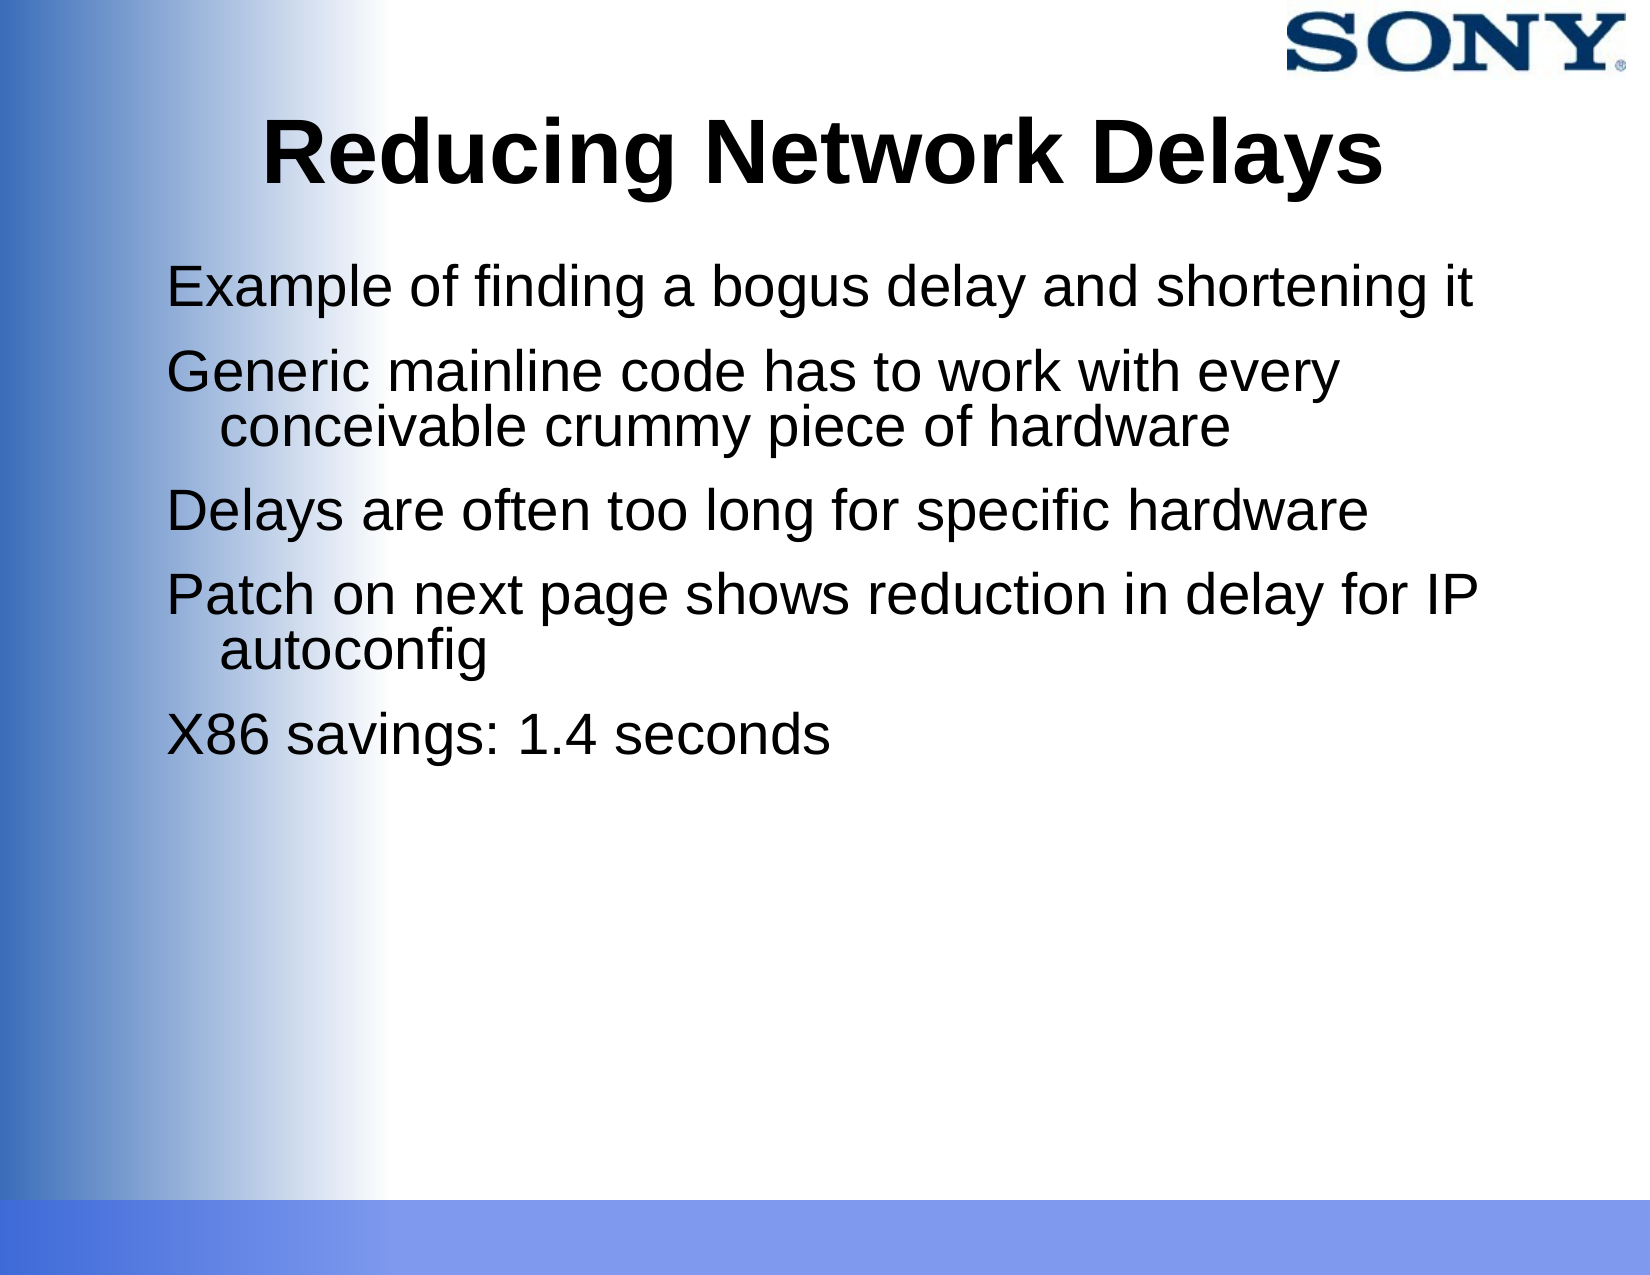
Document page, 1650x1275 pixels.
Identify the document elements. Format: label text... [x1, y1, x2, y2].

picture [1287, 0, 1626, 80]
list Example of finding a bogus delay and shortening it Generic mainline code has to work with every conceivable crummy piece of hardware Delays are often too long for specific hardware Patch on next page shows reduction in delay for IP autoconfig X86 savings: 1.4 seconds [149, 262, 1536, 1188]
title Reducing Network Delays [149, 74, 1499, 250]
